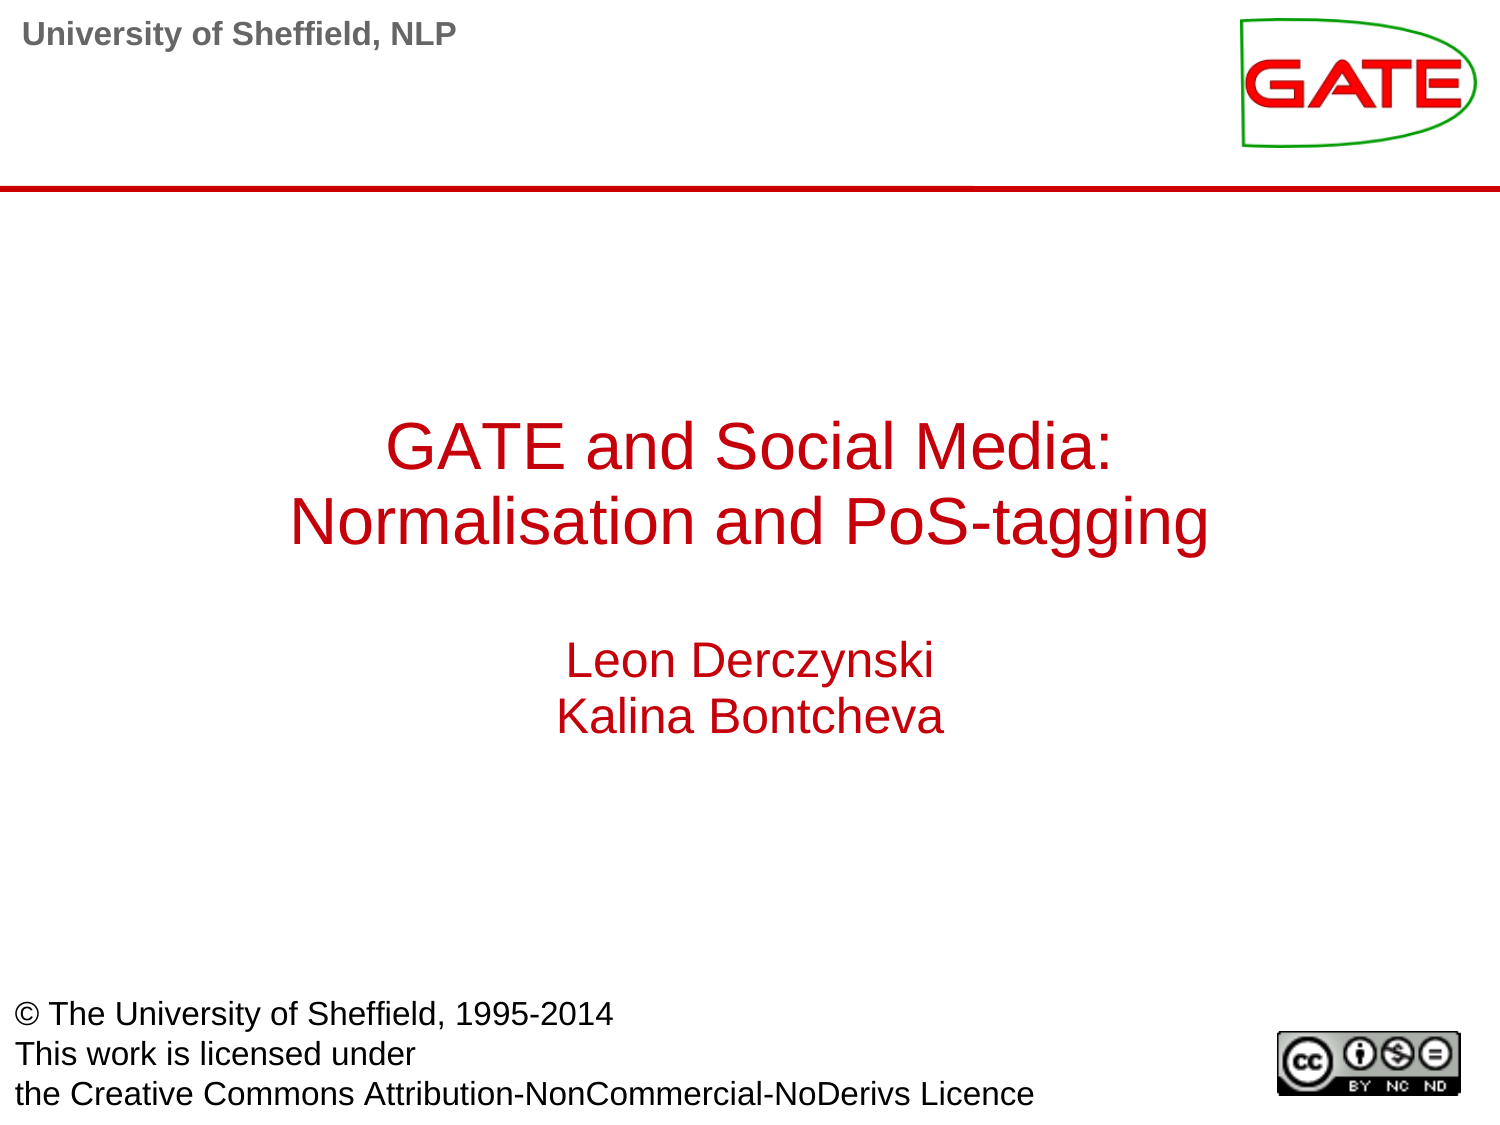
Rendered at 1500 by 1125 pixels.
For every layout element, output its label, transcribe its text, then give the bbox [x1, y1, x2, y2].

text_box GATE and Social Media: Normalisation and PoS-tagging Leon Derczynski Kalina Bontcheva [0, 397, 1500, 809]
picture [1240, 18, 1477, 148]
picture [1277, 1031, 1461, 1096]
text_box © The University of Sheffield, 1995-2014 This work is licensed under the Creative Commons Attribution-NonCommercial-NoDerivs Licence [0, 944, 1500, 1122]
